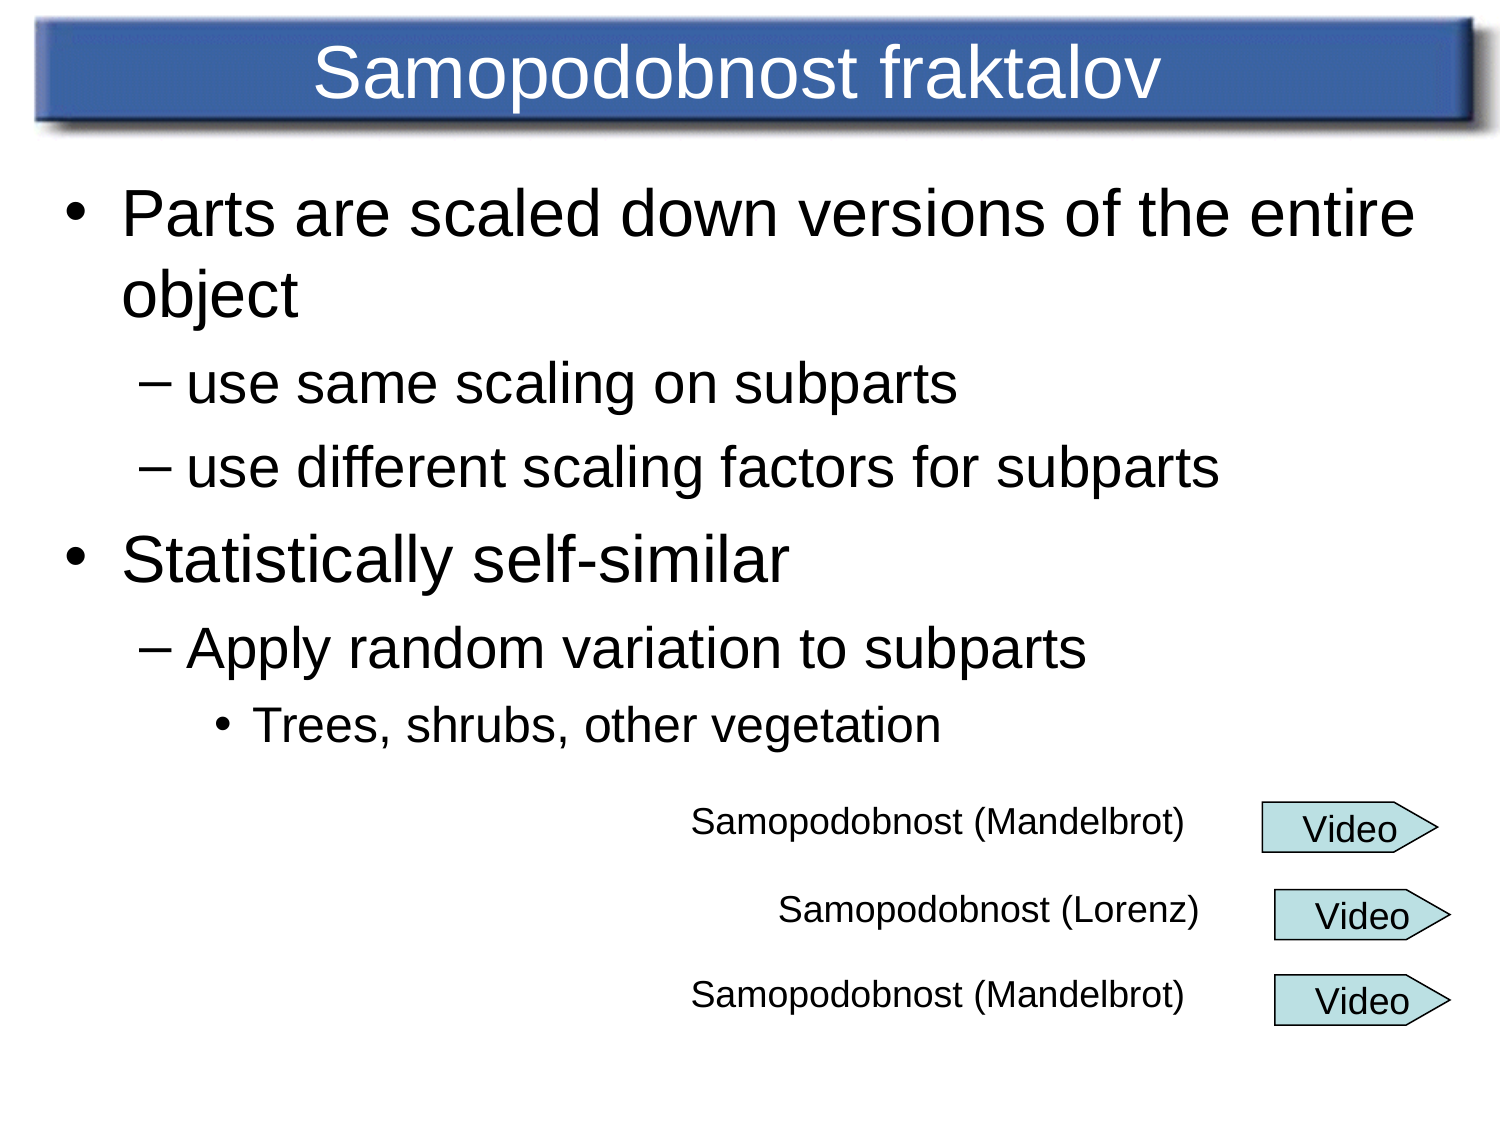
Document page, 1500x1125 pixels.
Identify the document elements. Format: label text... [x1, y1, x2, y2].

text_box Video [1274, 974, 1450, 1026]
text_box Samopodobnost (Mandelbrot) [675, 962, 1201, 1023]
text_box Samopodobnost (Mandelbrot) [675, 789, 1201, 850]
title Samopodobnost fraktalov [99, 0, 1375, 138]
text_box Video [1274, 889, 1450, 940]
text_box Video [1262, 802, 1438, 853]
list Parts are scaled down versions of the entire object use same scaling on subparts use different scaling factors for subparts Statistically self-similar Apply random variation to subparts Trees, shrubs, other vegetation [49, 162, 1500, 913]
picture [33, 14, 1500, 141]
text_box Samopodobnost (Lorenz) [763, 877, 1215, 938]
